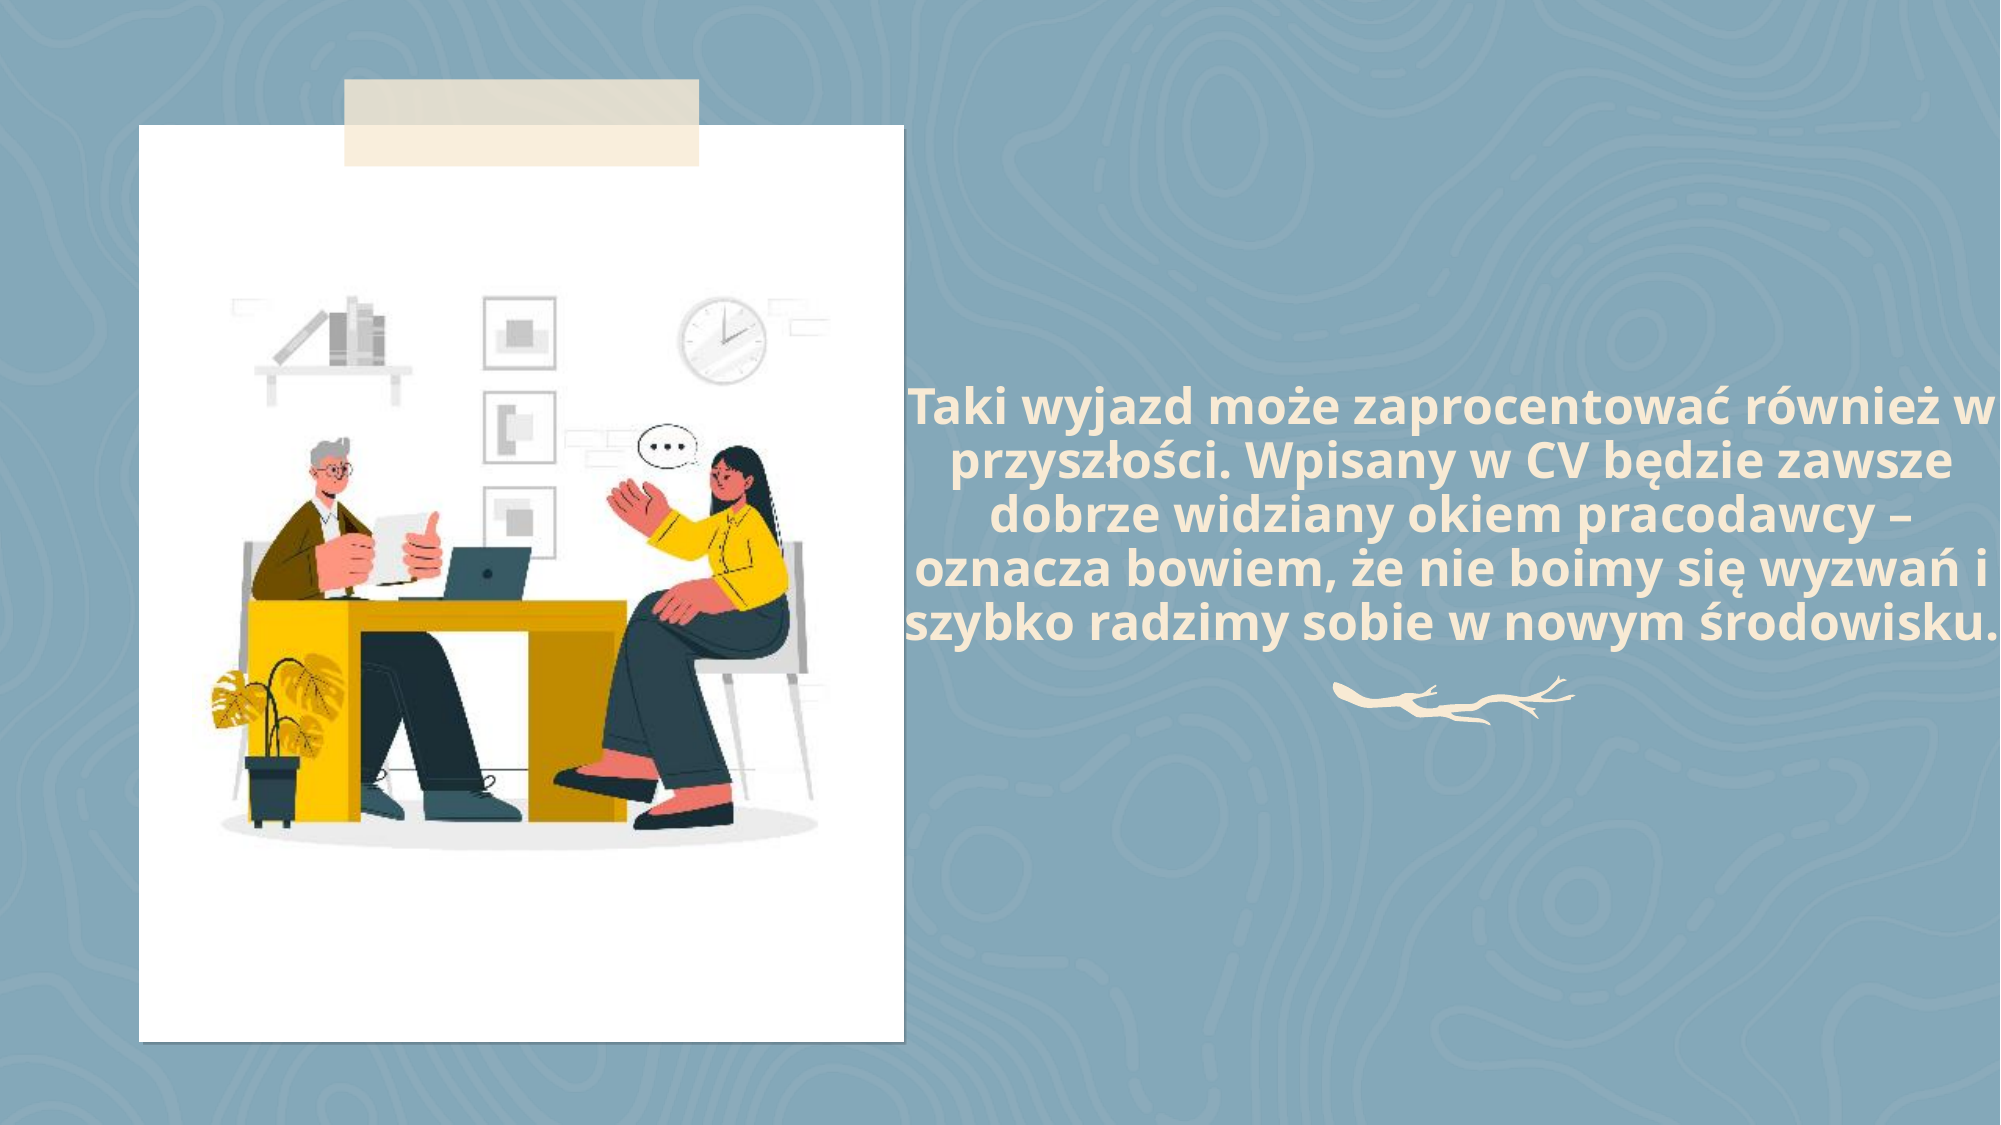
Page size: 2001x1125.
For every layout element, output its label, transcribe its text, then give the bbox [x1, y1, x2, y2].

picture [192, 224, 848, 928]
title Taki wyjazd może zaprocentować również w przyszłości. Wpisany w CV będzie zawsze dobrze widziany okiem pracodawcy – oznacza bowiem, że nie boimy się wyzwań i szybko radzimy sobie w nowym środowisku. [904, 381, 2000, 778]
